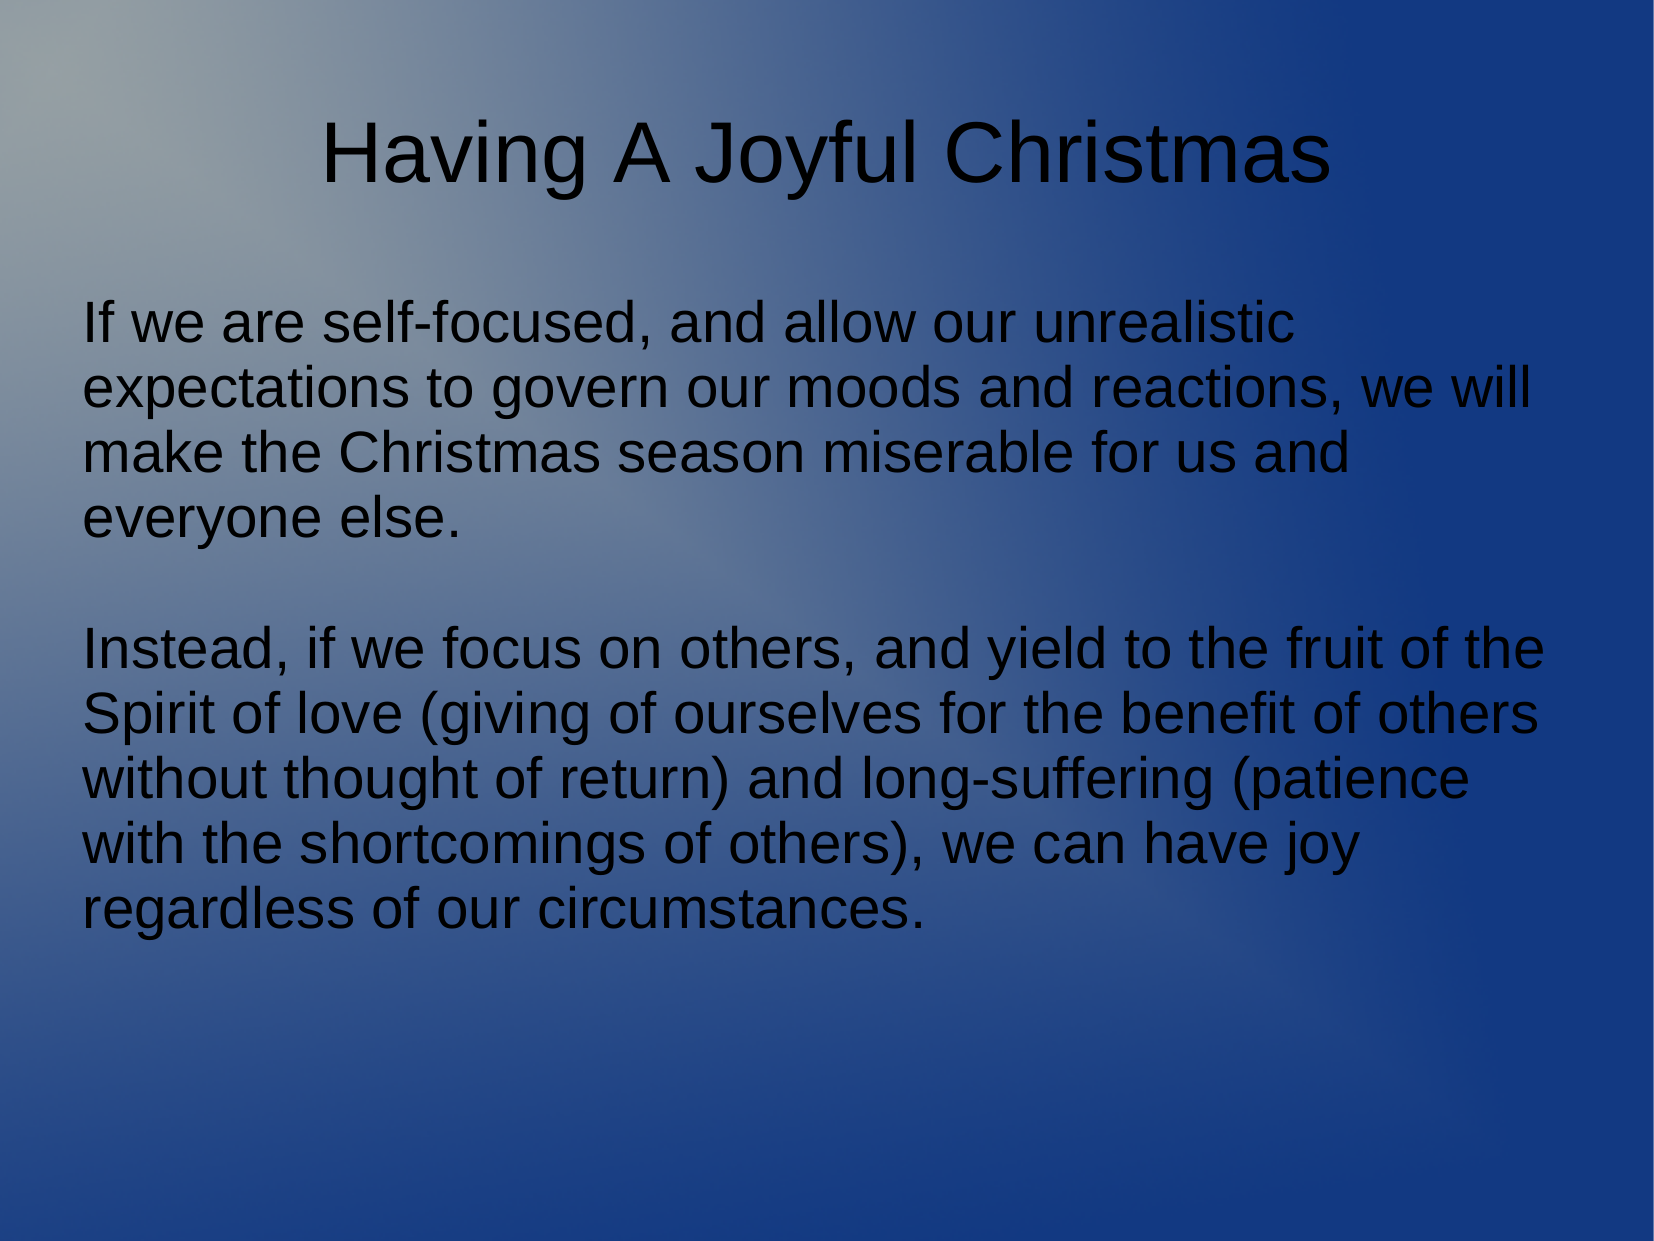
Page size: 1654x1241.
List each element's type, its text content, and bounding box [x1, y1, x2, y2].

title Having A Joyful Christmas [82, 49, 1571, 257]
picture [0, 0, 1654, 1241]
subtitle If we are self-focused, and allow our unrealistic expectations to govern our moods and reactions, we will make the Christmas season miserable for us and everyone else. Instead, if we focus on others, and yield to the fruit of the Spirit of love (giving of ourselves for the benefit of others without thought of return) and long-suffering (patience with the shortcomings of others), we can have joy regardless of our circumstances. [82, 290, 1571, 1241]
